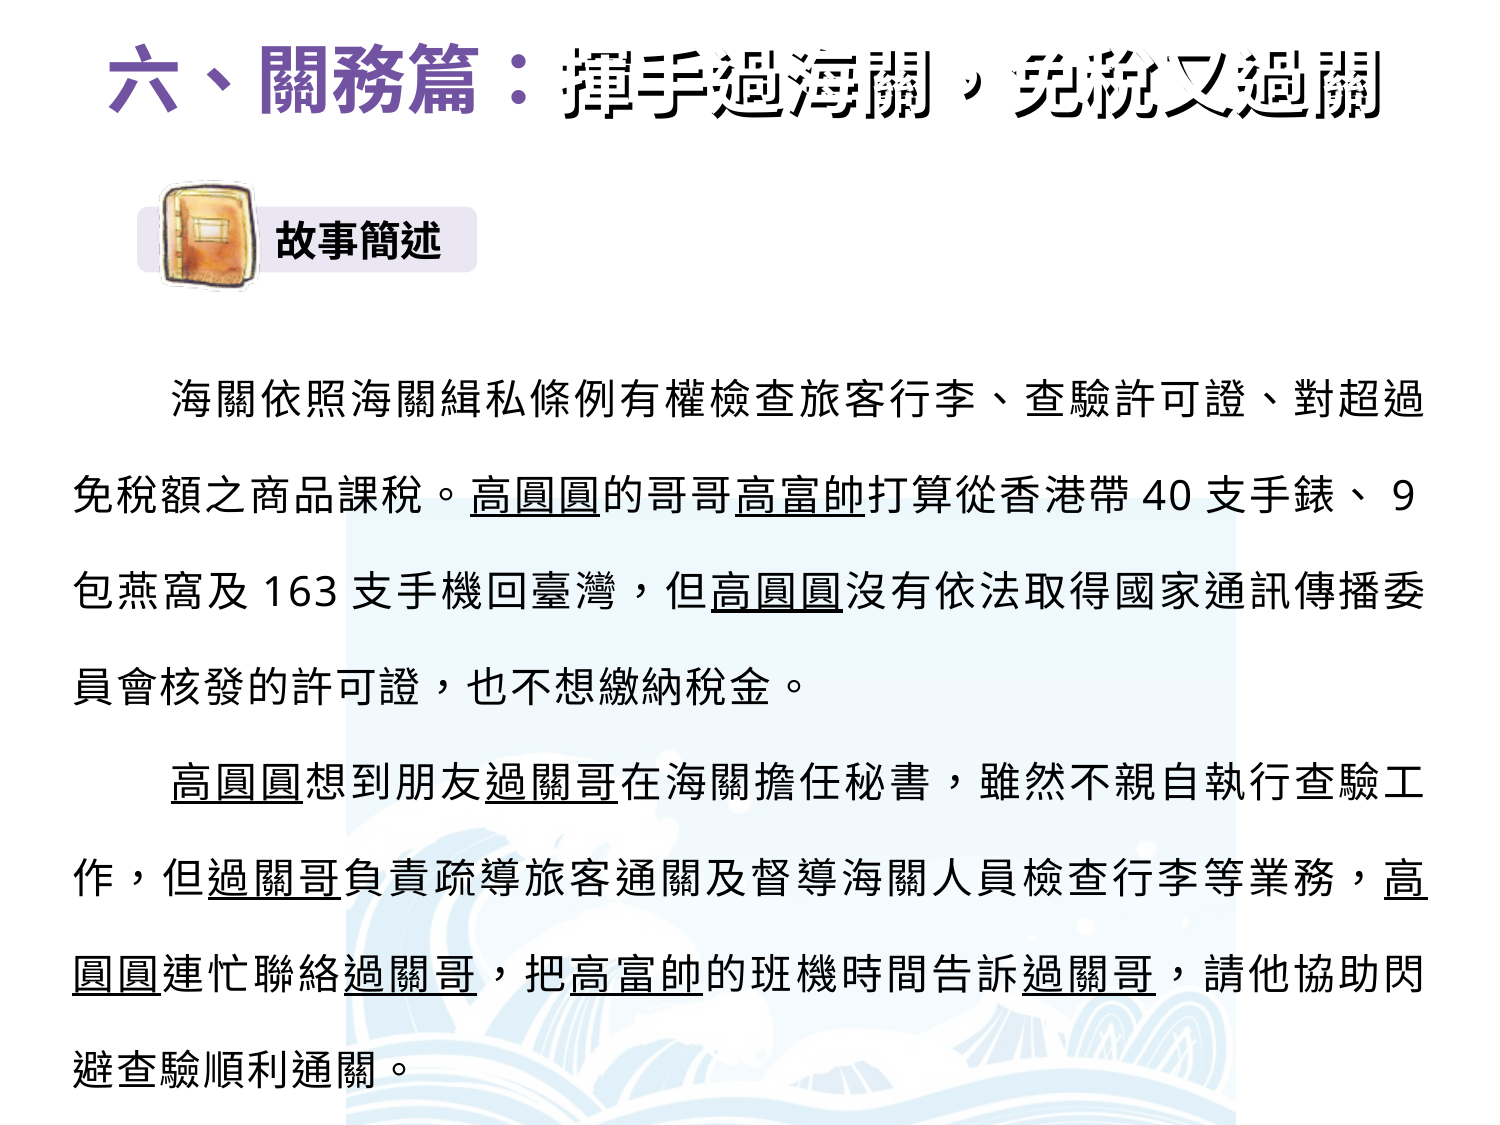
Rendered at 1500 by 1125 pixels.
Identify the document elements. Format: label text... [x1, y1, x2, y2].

text_box 故事簡述 [266, 206, 460, 273]
picture [152, 179, 266, 293]
text_box 海關依照海關緝私條例有權檢查旅客行李、查驗許可證、對超過免稅額之商品課稅。高圓圓的哥哥高富帥打算從香港帶40支手錶、9包燕窩及163支手機回臺灣，但高圓圓沒有依法取得國家通訊傳播委員會核發的許可證，也不想繳納稅金。 高圓圓想到朋友過關哥在海關擔任秘書，雖然不親自執行查驗工作，但過關哥負責疏導旅客通關及督導海關人員檢查行李等業務，高圓圓連忙聯絡過關哥，把高富帥的班機時間告訴過關哥，請他協助閃避查驗順利通關。 [57, 319, 1443, 1125]
text_box 六、關務篇：揮手過海關，免稅又過關 [91, 25, 1409, 132]
text_box [0, 152, 1500, 1125]
